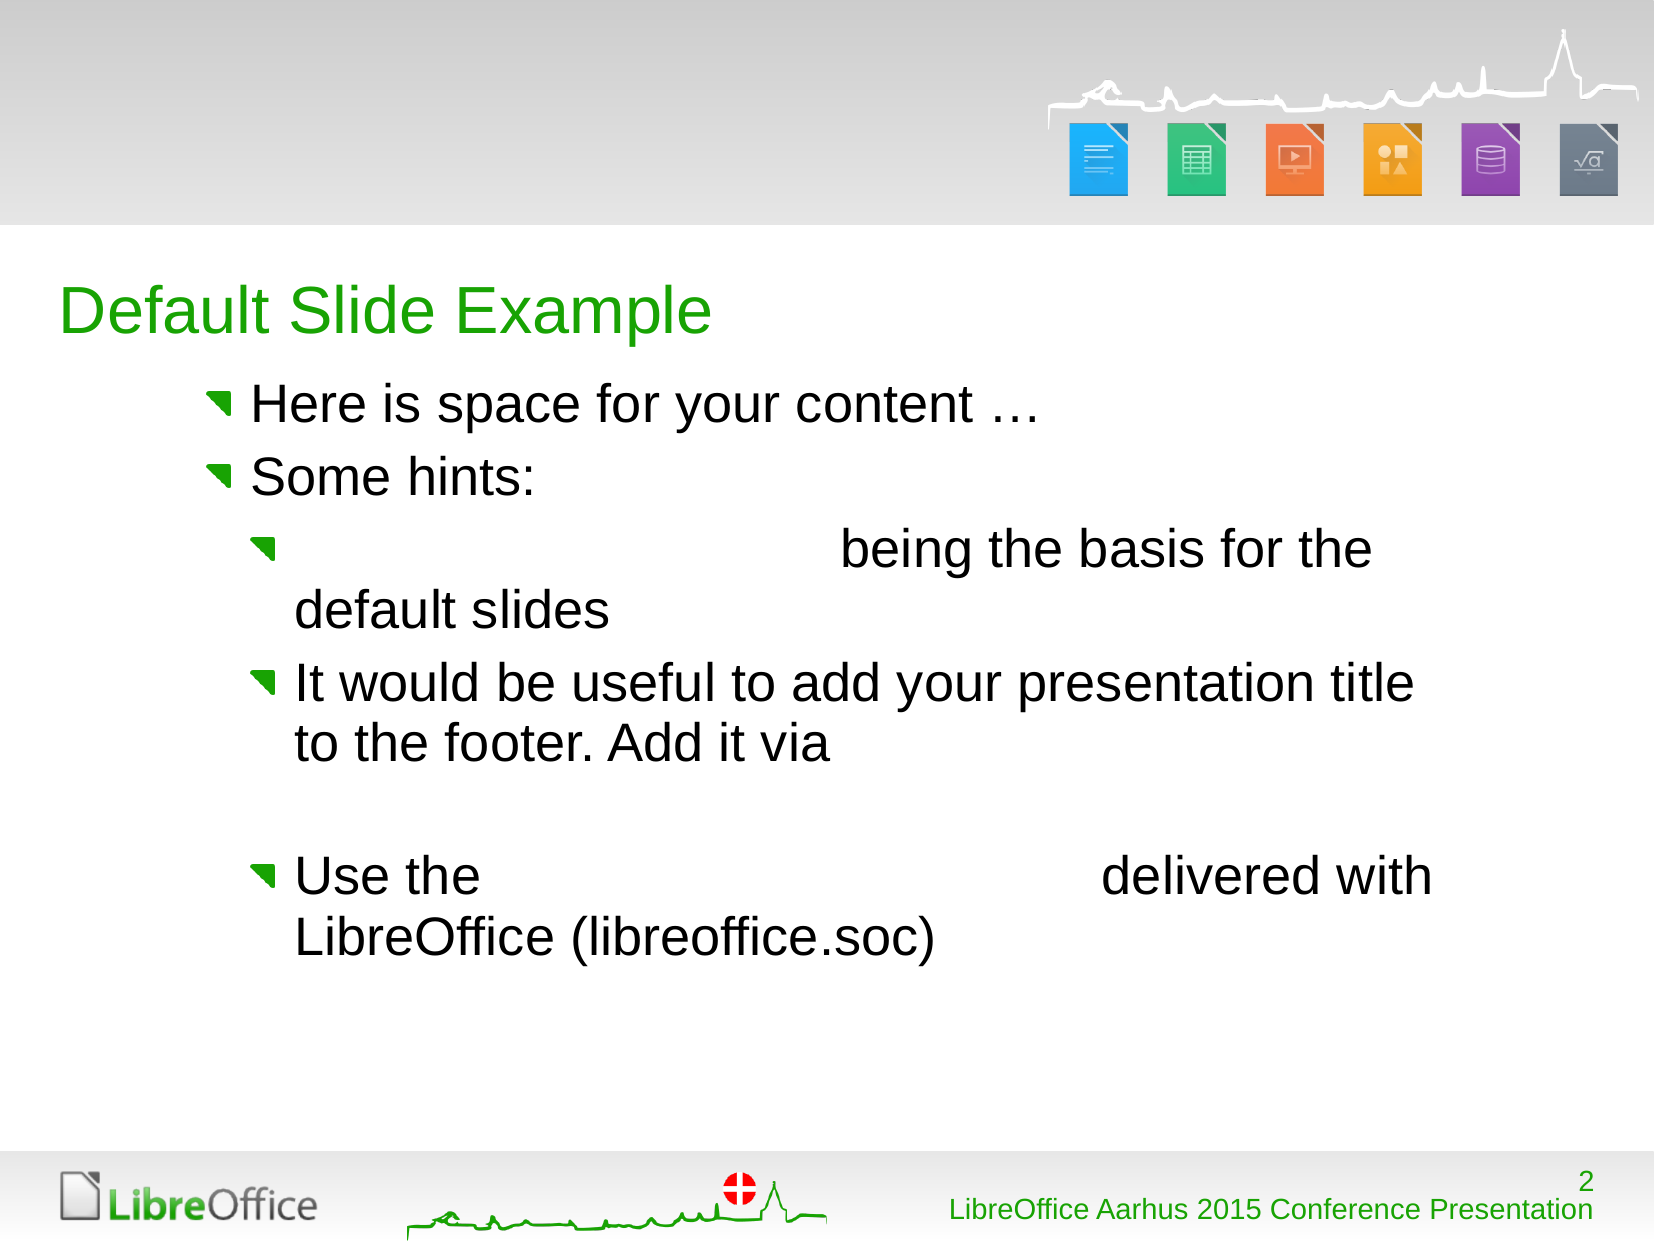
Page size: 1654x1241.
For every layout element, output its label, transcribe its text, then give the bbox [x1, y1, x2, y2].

title Default Slide Example [59, 236, 1595, 384]
picture [41, 1152, 337, 1240]
picture [1048, 29, 1639, 201]
picture [407, 1172, 827, 1241]
list Here is space for your content … Some hints: Use the master pages being the basis for the default slides It would be useful to add your presentation title to the footer. Add it via Insert – Page Number … – Footer Use the LibreOffice Color Palette delivered with LibreOffice (libreoffice.soc) [206, 373, 1477, 1093]
